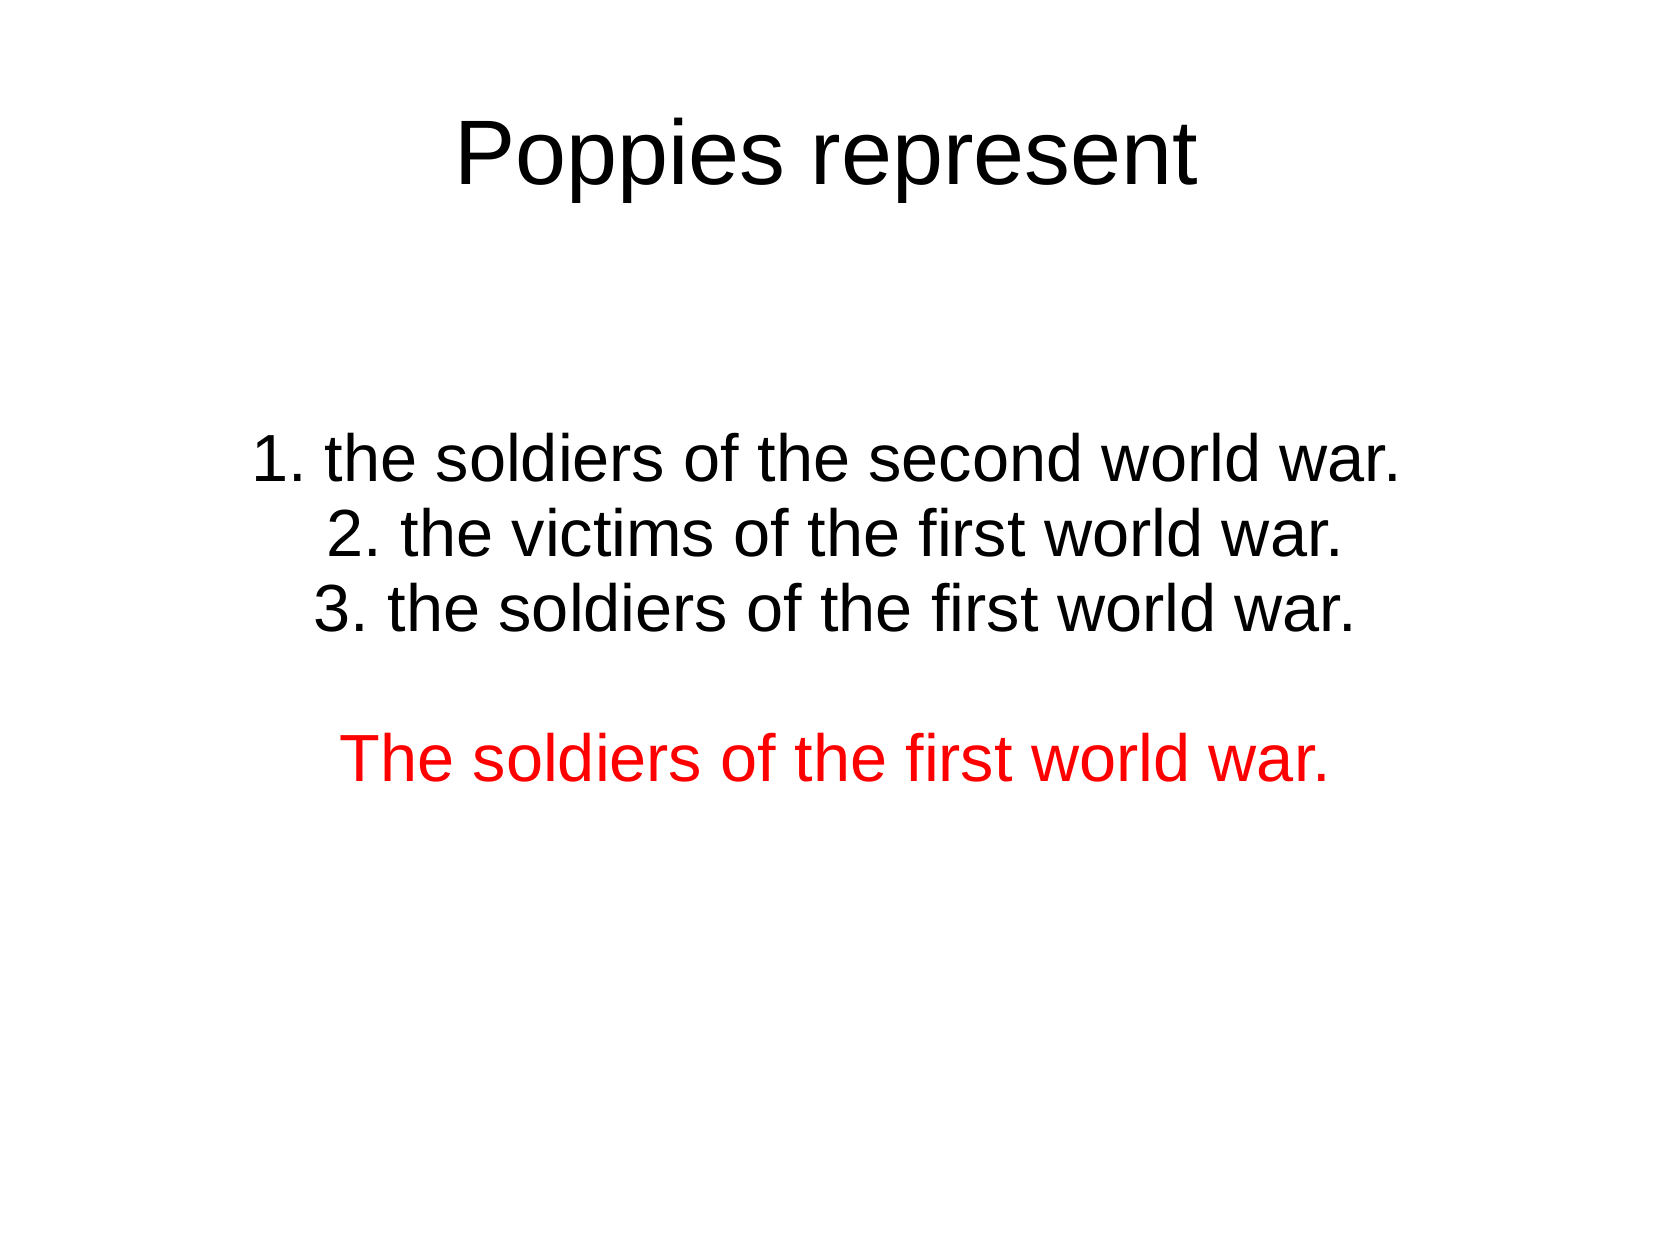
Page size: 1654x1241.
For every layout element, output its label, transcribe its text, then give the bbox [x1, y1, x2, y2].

subtitle 1. the soldiers of the second world war. 2. the victims of the first world war. 3. the soldiers of the first world war. The soldiers of the first world war. [65, 248, 1607, 1193]
title Poppies represent [82, 49, 1571, 248]
